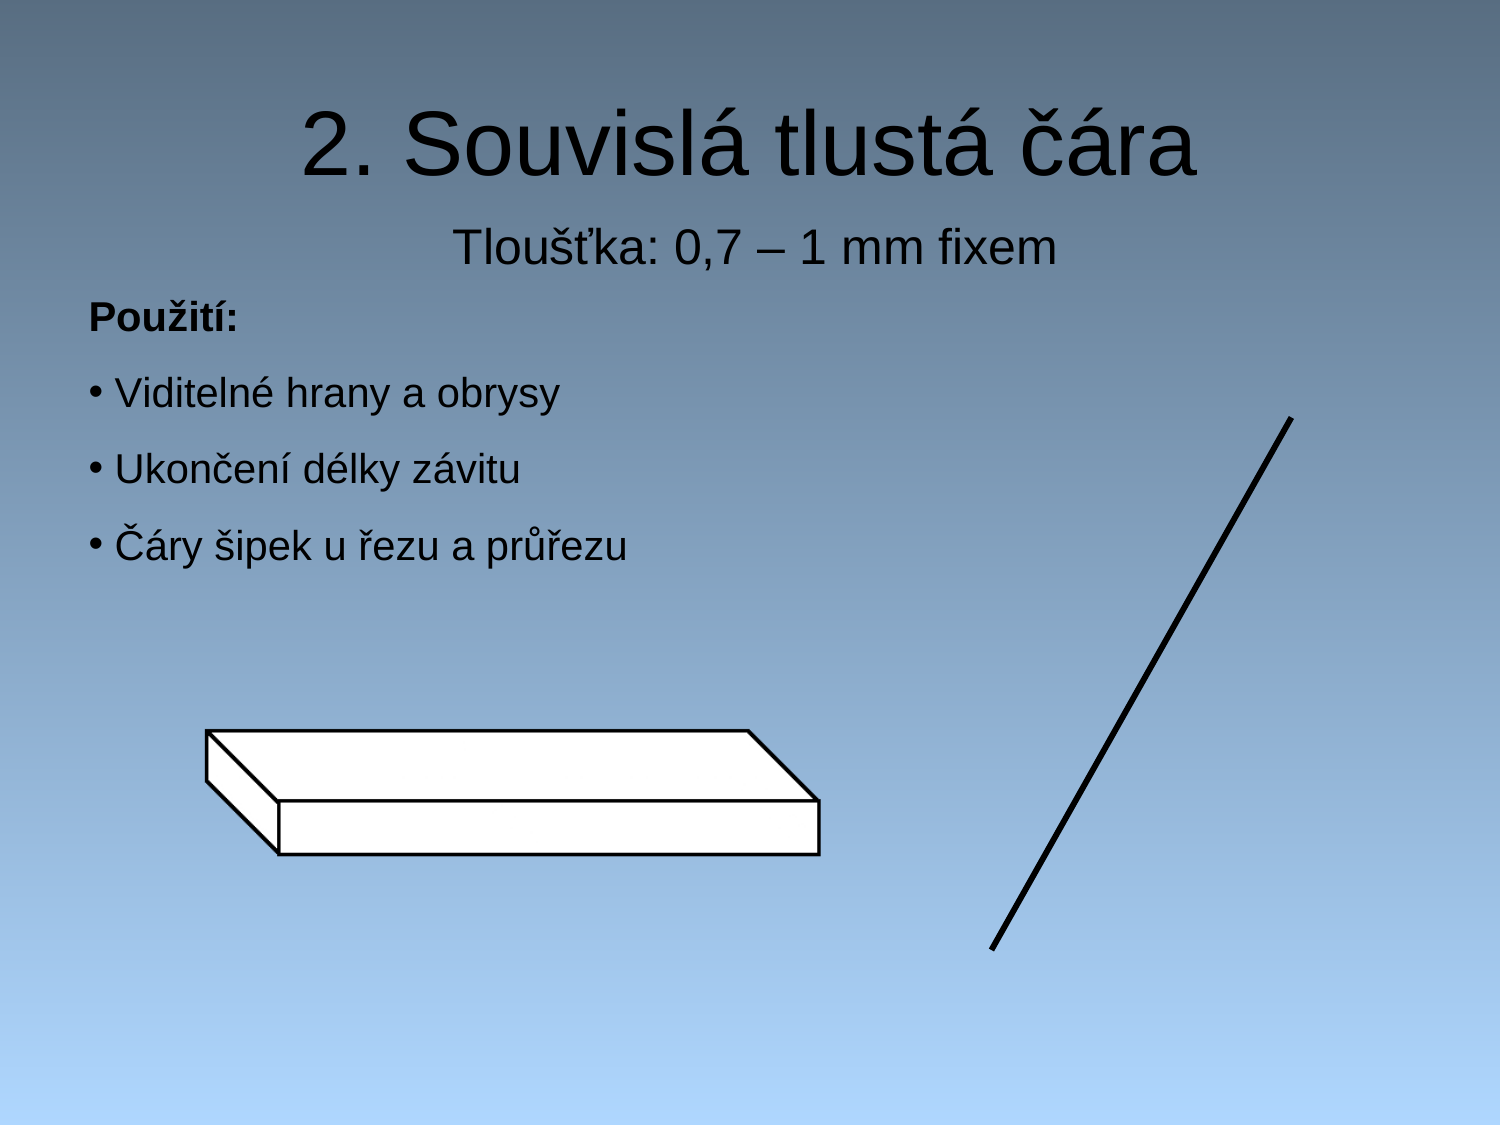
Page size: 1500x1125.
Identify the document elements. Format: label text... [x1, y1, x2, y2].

text_box Použití: Viditelné hrany a obrysy Ukončení délky závitu Čáry šipek u řezu a průřezu [73, 282, 1453, 577]
title 2. Souvislá tlustá čára [75, 45, 1426, 233]
text_box Tloušťka: 0,7 ‒ 1 mm fixem [411, 206, 1101, 282]
picture [127, 589, 872, 1056]
